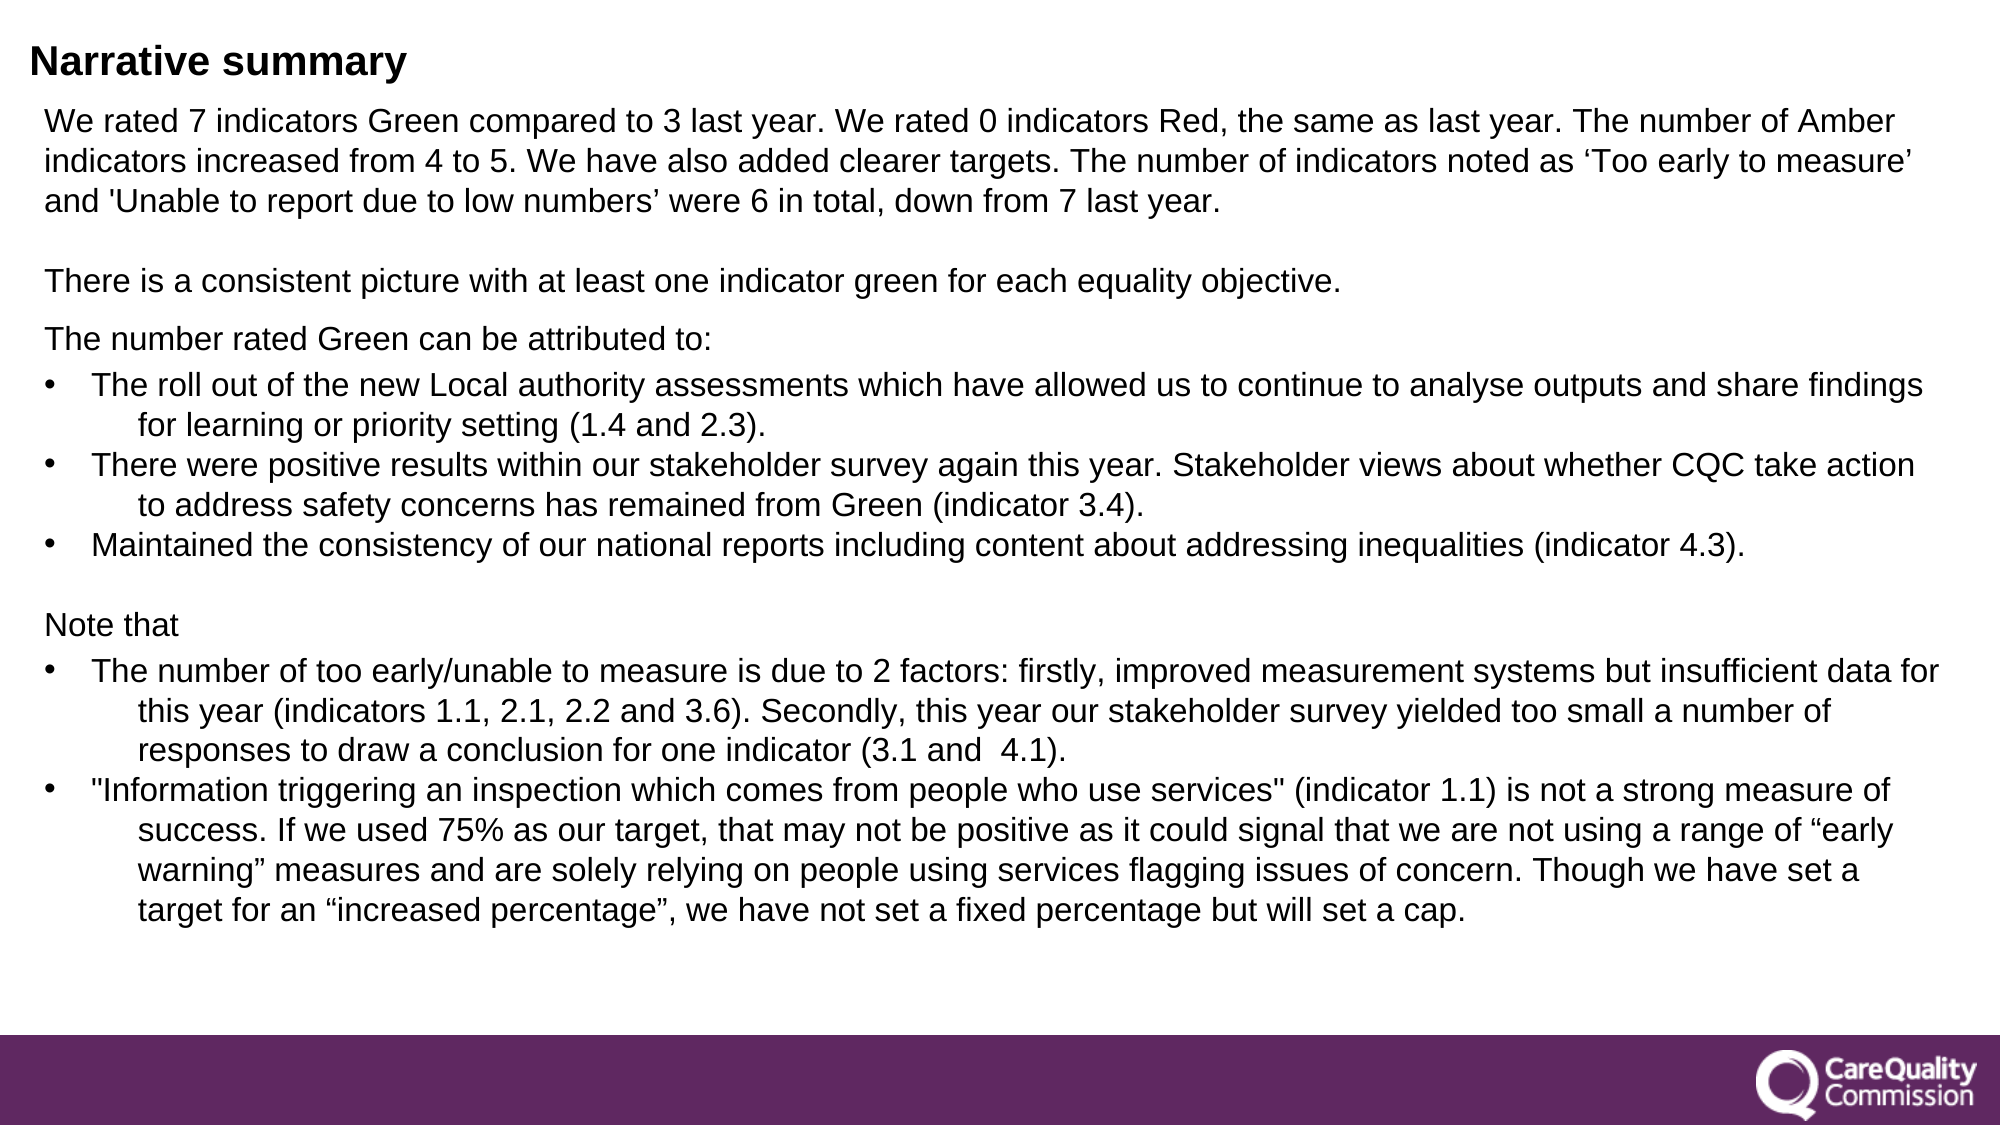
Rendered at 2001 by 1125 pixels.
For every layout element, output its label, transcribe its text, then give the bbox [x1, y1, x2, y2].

title Narrative summary [14, 25, 1969, 145]
list We rated 7 indicators Green compared to 3 last year. We rated 0 indicators Red, the same as last year. The number of Amber indicators increased from 4 to 5. We have also added clearer targets. The number of indicators noted as ‘Too early to measure’ and 'Unable to report due to low numbers’ were 6 in total, down from 7 last year. There is a consistent picture with at least one indicator green for each equality objective. The number rated Green can be attributed to: The roll out of the new Local authority assessments which have allowed us to continue to analyse outputs and share findings for learning or priority setting (1.4 and 2.3). There were positive results within our stakeholder survey again this year. Stakeholder views about whether CQC take action to address safety concerns has remained from Green (indicator 3.4). Maintained the consistency of our national reports including content about addressing inequalities (indicator 4.3). Note that The number of too early/unable to measure is due to 2 factors: firstly, improved measurement systems but insufficient data for this year (indicators 1.1, 2.1, 2.2 and 3.6). Secondly, this year our stakeholder survey yielded too small a number of responses to draw a conclusion for one indicator (3.1 and 4.1). "Information triggering an inspection which comes from people who use services" (indicator 1.1) is not a strong measure of success. If we used 75% as our target, that may not be positive as it could signal that we are not using a range of “early warning” measures and are solely relying on people using services flagging issues of concern. Though we have set a target for an “increased percentage”, we have not set a fixed percentage but will set a cap. [29, 84, 1970, 958]
